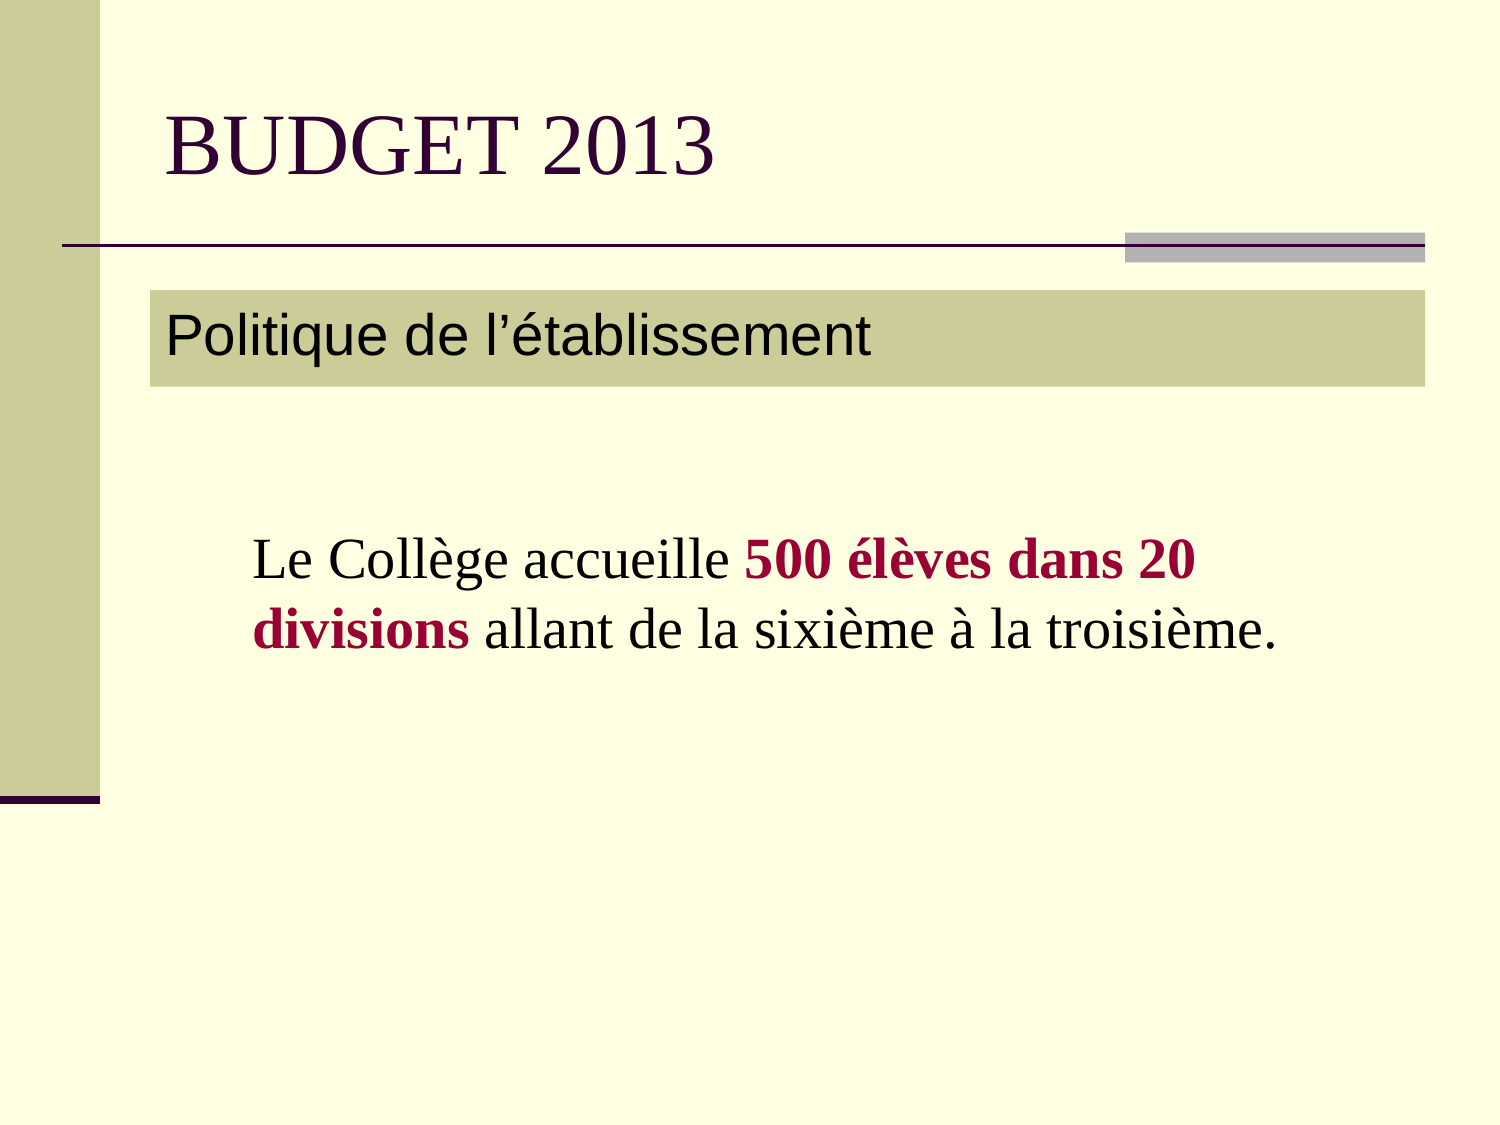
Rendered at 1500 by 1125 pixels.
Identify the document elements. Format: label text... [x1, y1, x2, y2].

text_box Le Collège accueille 500 élèves dans 20 divisions allant de la sixième à la troisième. [237, 512, 1326, 668]
title BUDGET 2013 [150, 45, 1426, 234]
list Politique de l’établissement [150, 290, 1426, 387]
